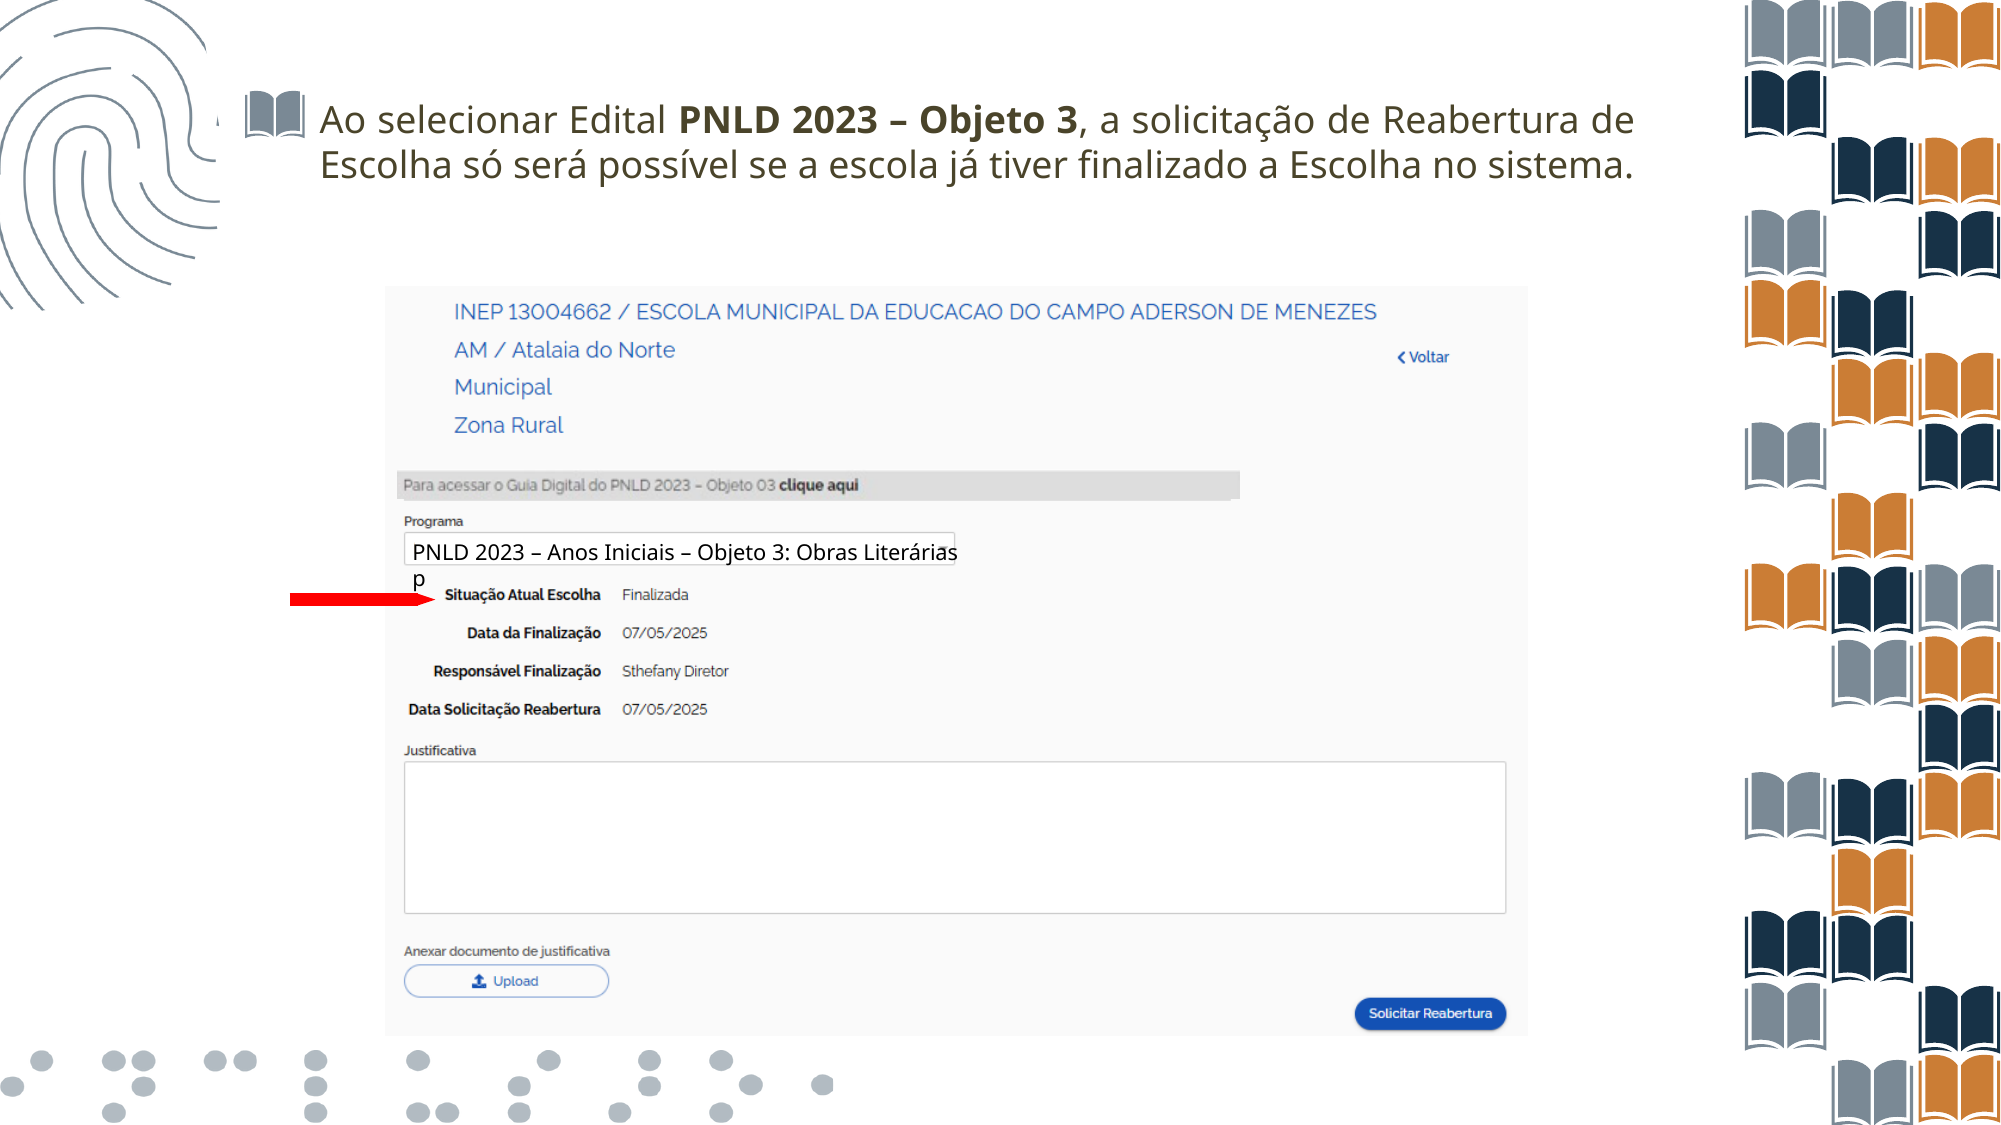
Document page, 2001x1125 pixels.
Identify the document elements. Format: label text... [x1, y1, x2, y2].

text_box [1918, 134, 2000, 206]
text_box [0, 1050, 834, 1123]
text_box [245, 88, 304, 139]
text_box PNLD 2023 – Anos Iniciais – Objeto 3: Obras Literárias p [397, 530, 982, 573]
text_box [1831, 636, 1914, 708]
text_box [1918, 207, 2000, 279]
text_box [1744, 560, 1827, 632]
text_box [1831, 775, 1914, 984]
text_box [1918, 561, 2000, 841]
text_box [1831, 563, 1914, 635]
text_box Ao selecionar Edital PNLD 2023 – Objeto 3, a solicitação de Reabertura de Escolha só será possível se a escola já tiver finalizado a Escolha no sistema. [304, 88, 1731, 241]
text_box [1744, 769, 1827, 840]
text_box [1744, 206, 1827, 348]
text_box [1918, 0, 2000, 71]
text_box [1831, 489, 1914, 561]
picture [385, 286, 1528, 1036]
text_box [1744, 0, 1827, 139]
text_box [1744, 907, 1827, 1051]
text_box [1918, 982, 2000, 1123]
text_box [0, 0, 246, 318]
text_box [1744, 419, 1827, 491]
text_box [1831, 1056, 1914, 1125]
text_box [1831, 0, 1914, 69]
text_box [1918, 349, 2000, 492]
text_box [1831, 287, 1914, 427]
text_box [1831, 133, 1914, 205]
